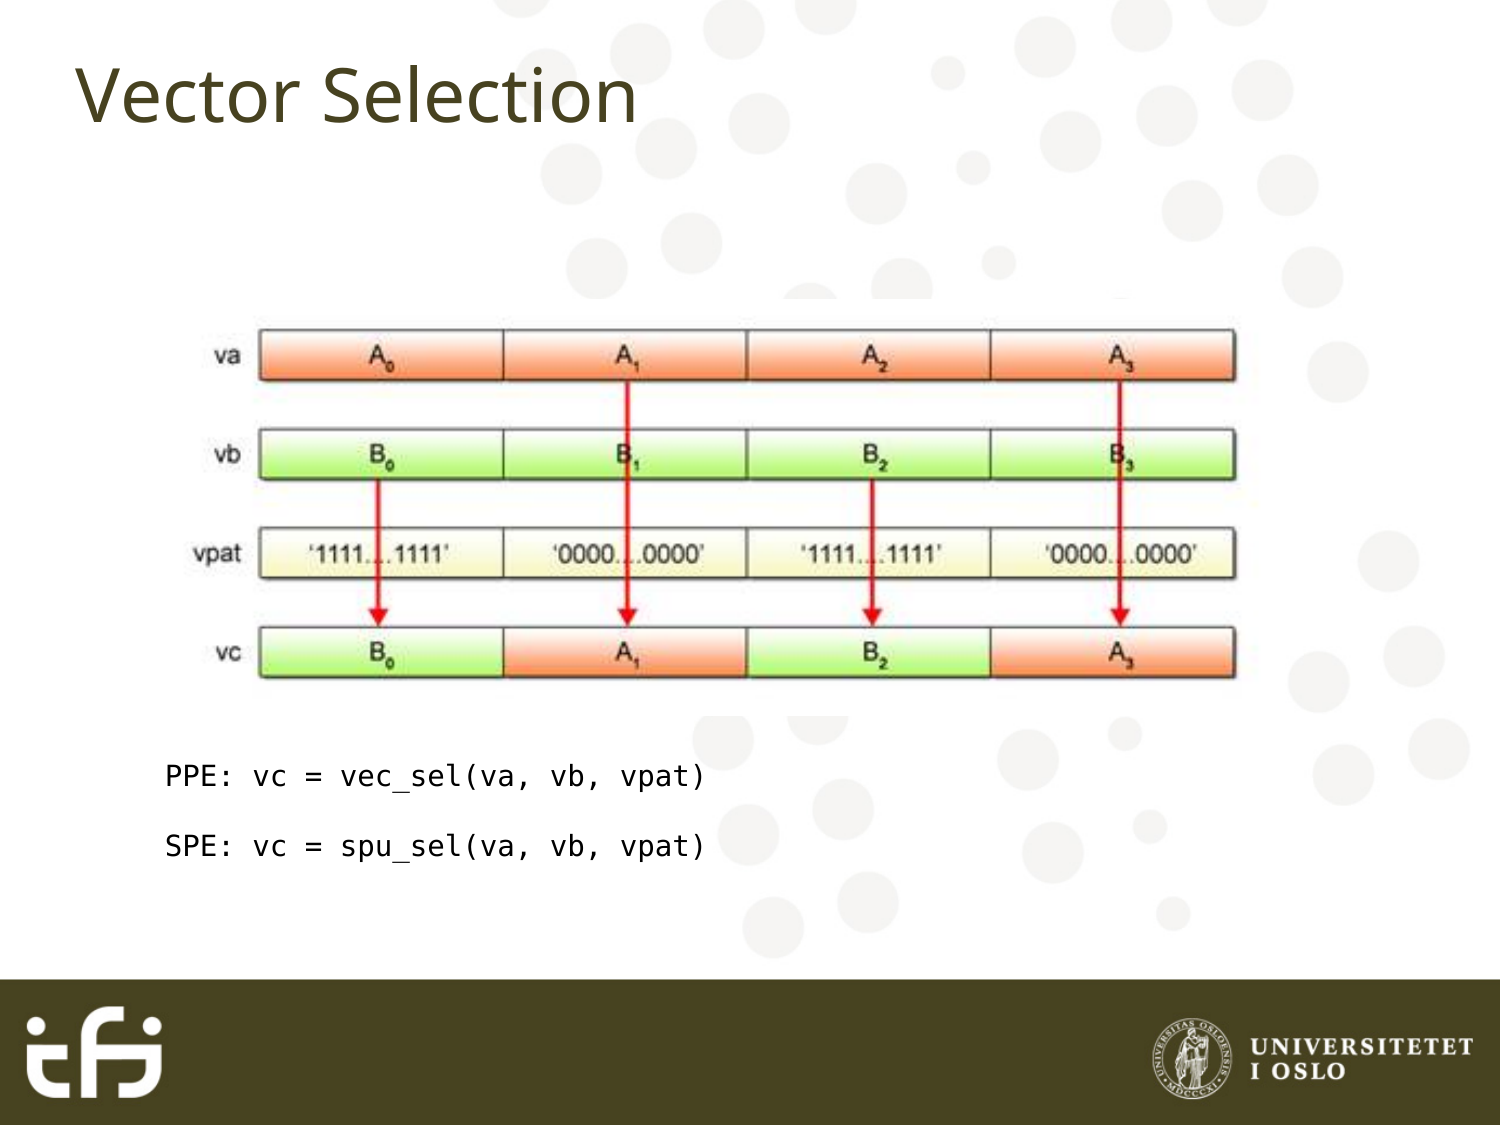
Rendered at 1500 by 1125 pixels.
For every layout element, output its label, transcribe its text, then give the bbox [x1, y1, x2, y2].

text_box PPE: vc = vec_sel(va, vb, vpat) SPE: vc = spu_sel(va, vb, vpat) [150, 750, 1276, 882]
picture [0, 0, 1500, 1125]
title Vector Selection [75, 40, 1426, 146]
